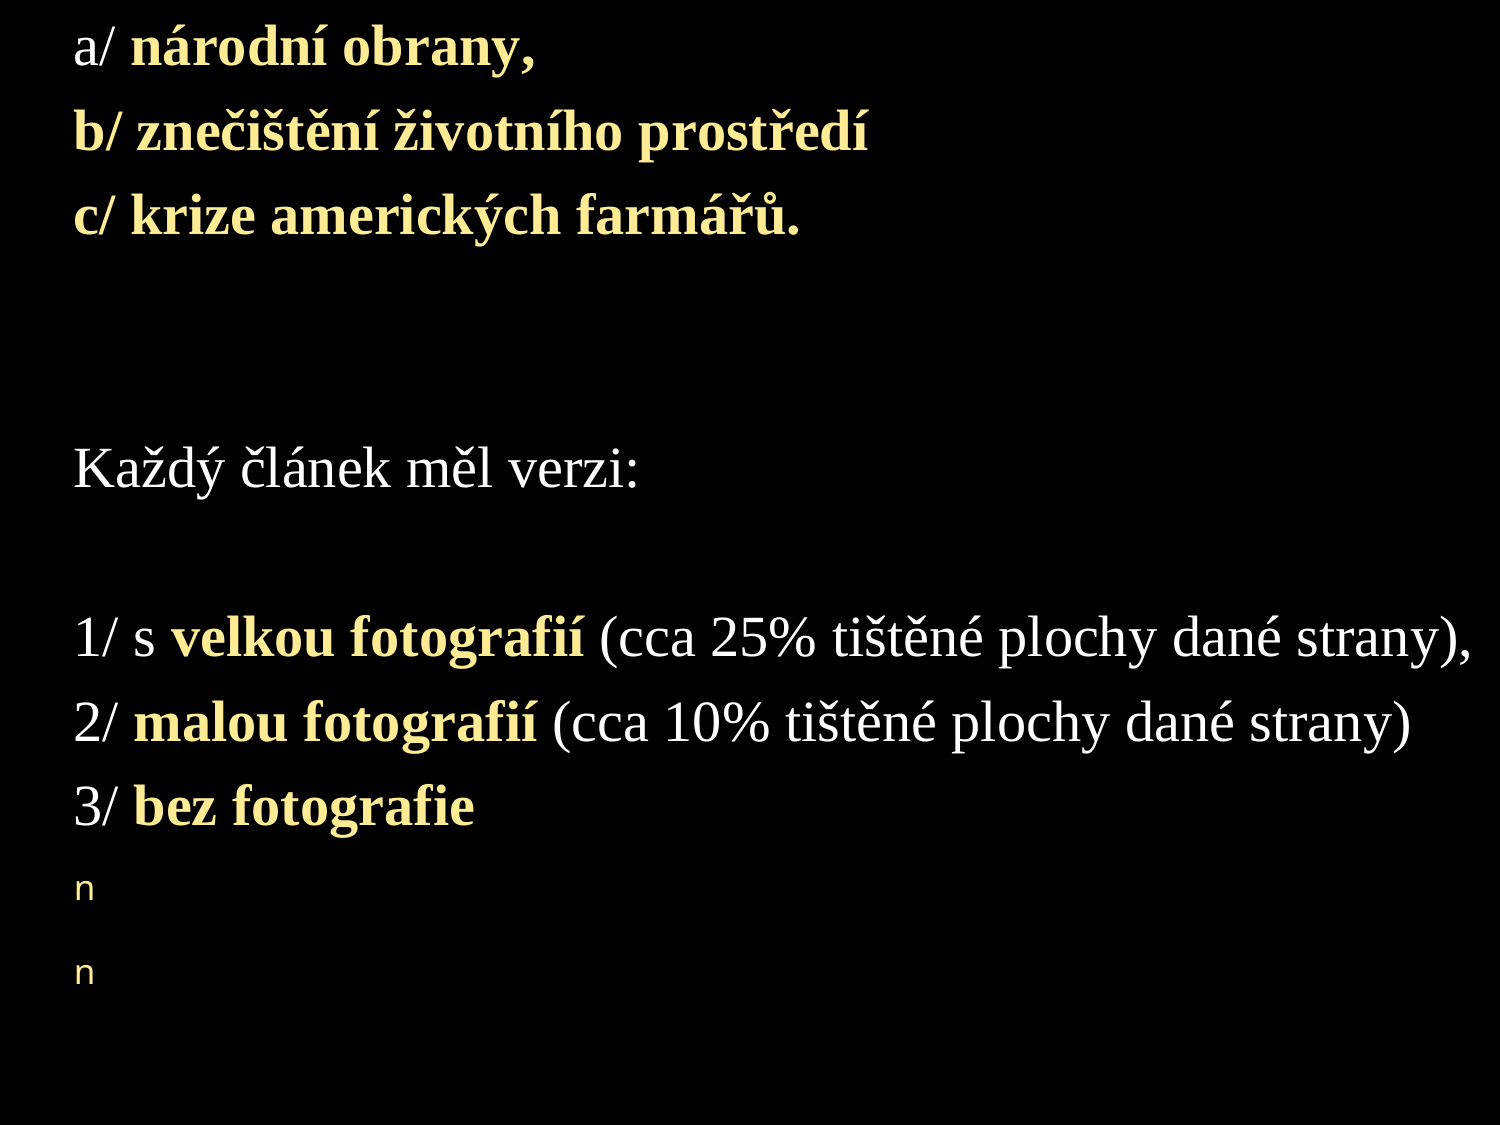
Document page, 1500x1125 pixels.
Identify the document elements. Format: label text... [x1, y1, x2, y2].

list a/ národní obrany, b/ znečištění životního prostředí c/ krize amerických farmářů. Každý článek měl verzi: 1/ s velkou fotografií (cca 25% tištěné plochy dané strany), 2/ malou fotografií (cca 10% tištěné plochy dané strany) 3/ bez fotografie [0, 0, 1500, 1125]
